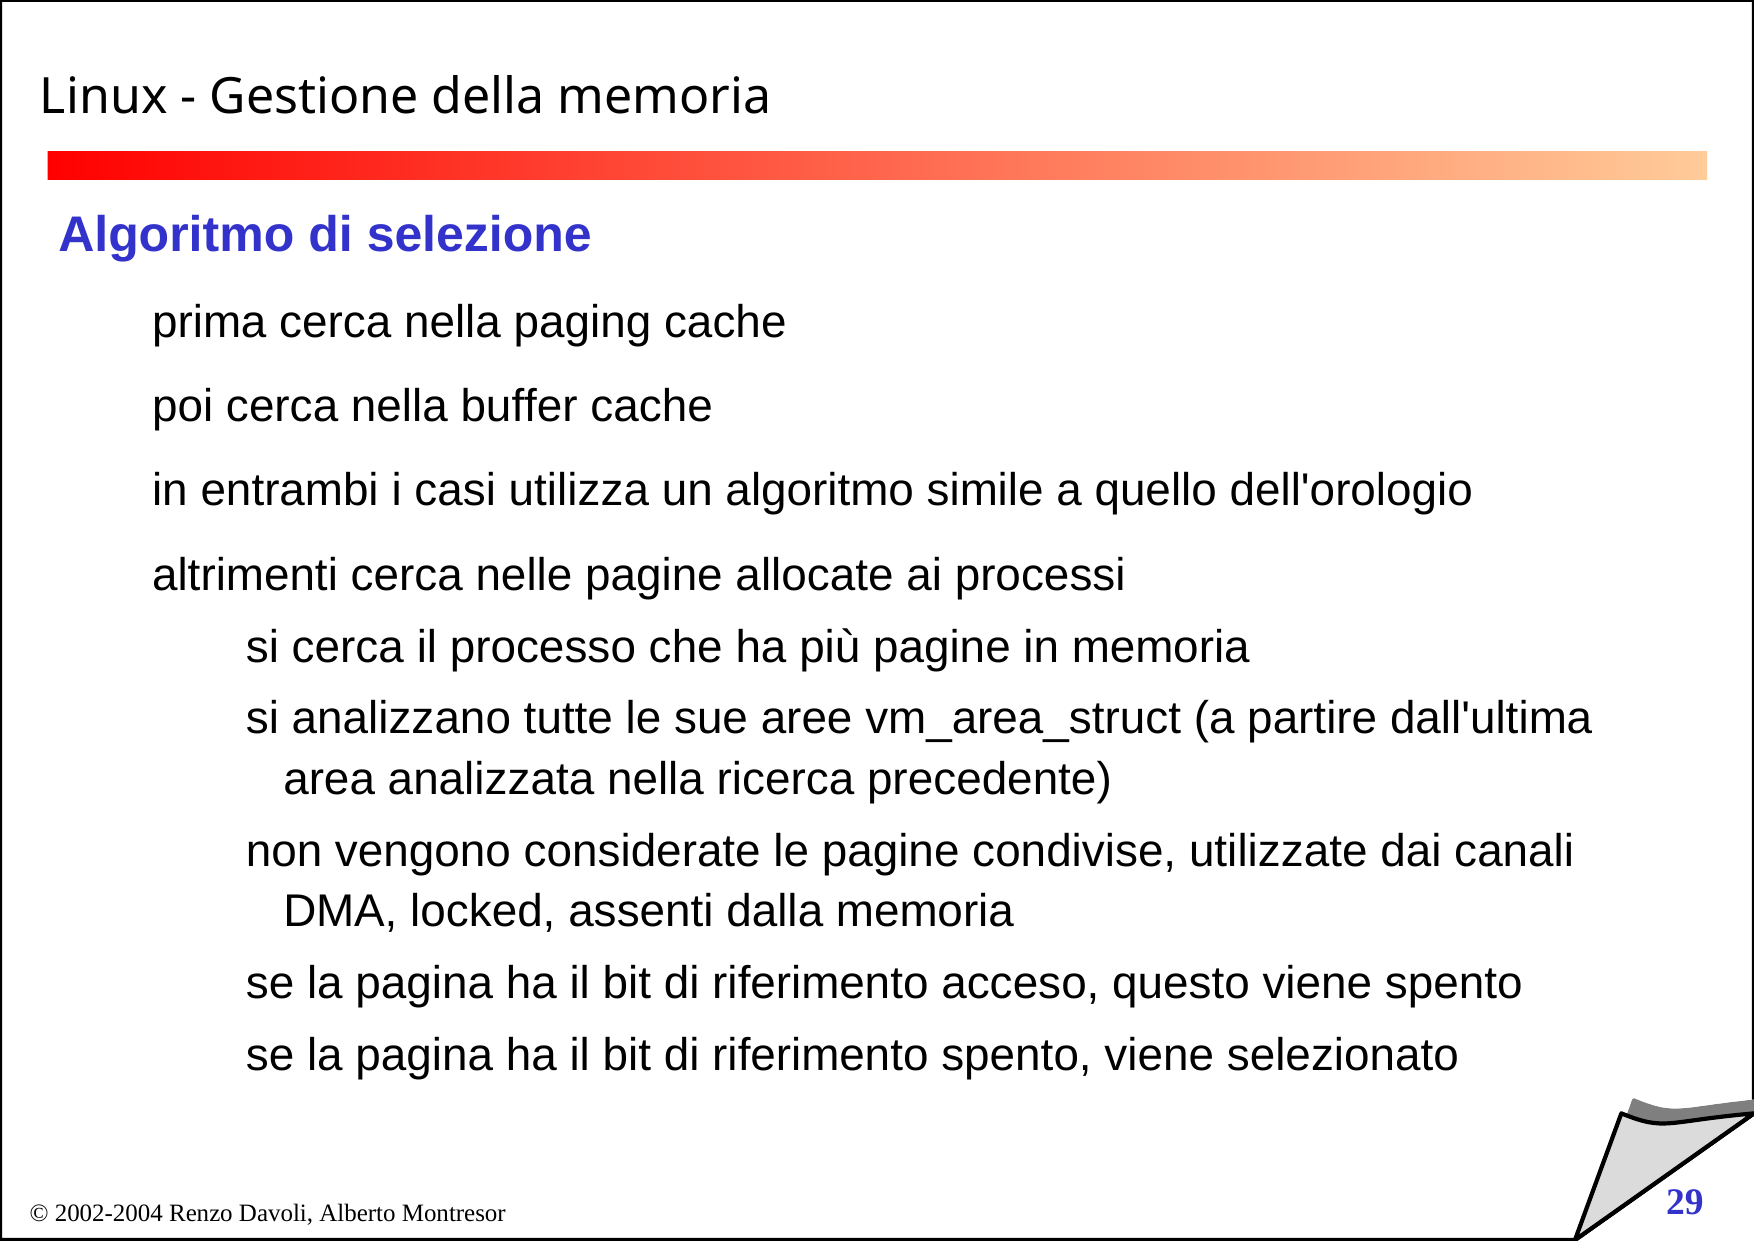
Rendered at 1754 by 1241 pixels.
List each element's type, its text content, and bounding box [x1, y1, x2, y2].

list Algoritmo di selezione prima cerca nella paging cache poi cerca nella buffer cache in entrambi i casi utilizza un algoritmo simile a quello dell'orologio altrimenti cerca nelle pagine allocate ai processi si cerca il processo che ha più pagine in memoria si analizzano tutte le sue aree vm_area_struct (a partire dall'ultima area analizzata nella ricerca precedente) non vengono considerate le pagine condivise, utilizzate dai canali DMA, locked, assenti dalla memoria se la pagina ha il bit di riferimento acceso, questo viene spento se la pagina ha il bit di riferimento spento, viene selezionato [58, 206, 1696, 1178]
title Linux - Gestione della memoria [40, 49, 1714, 144]
